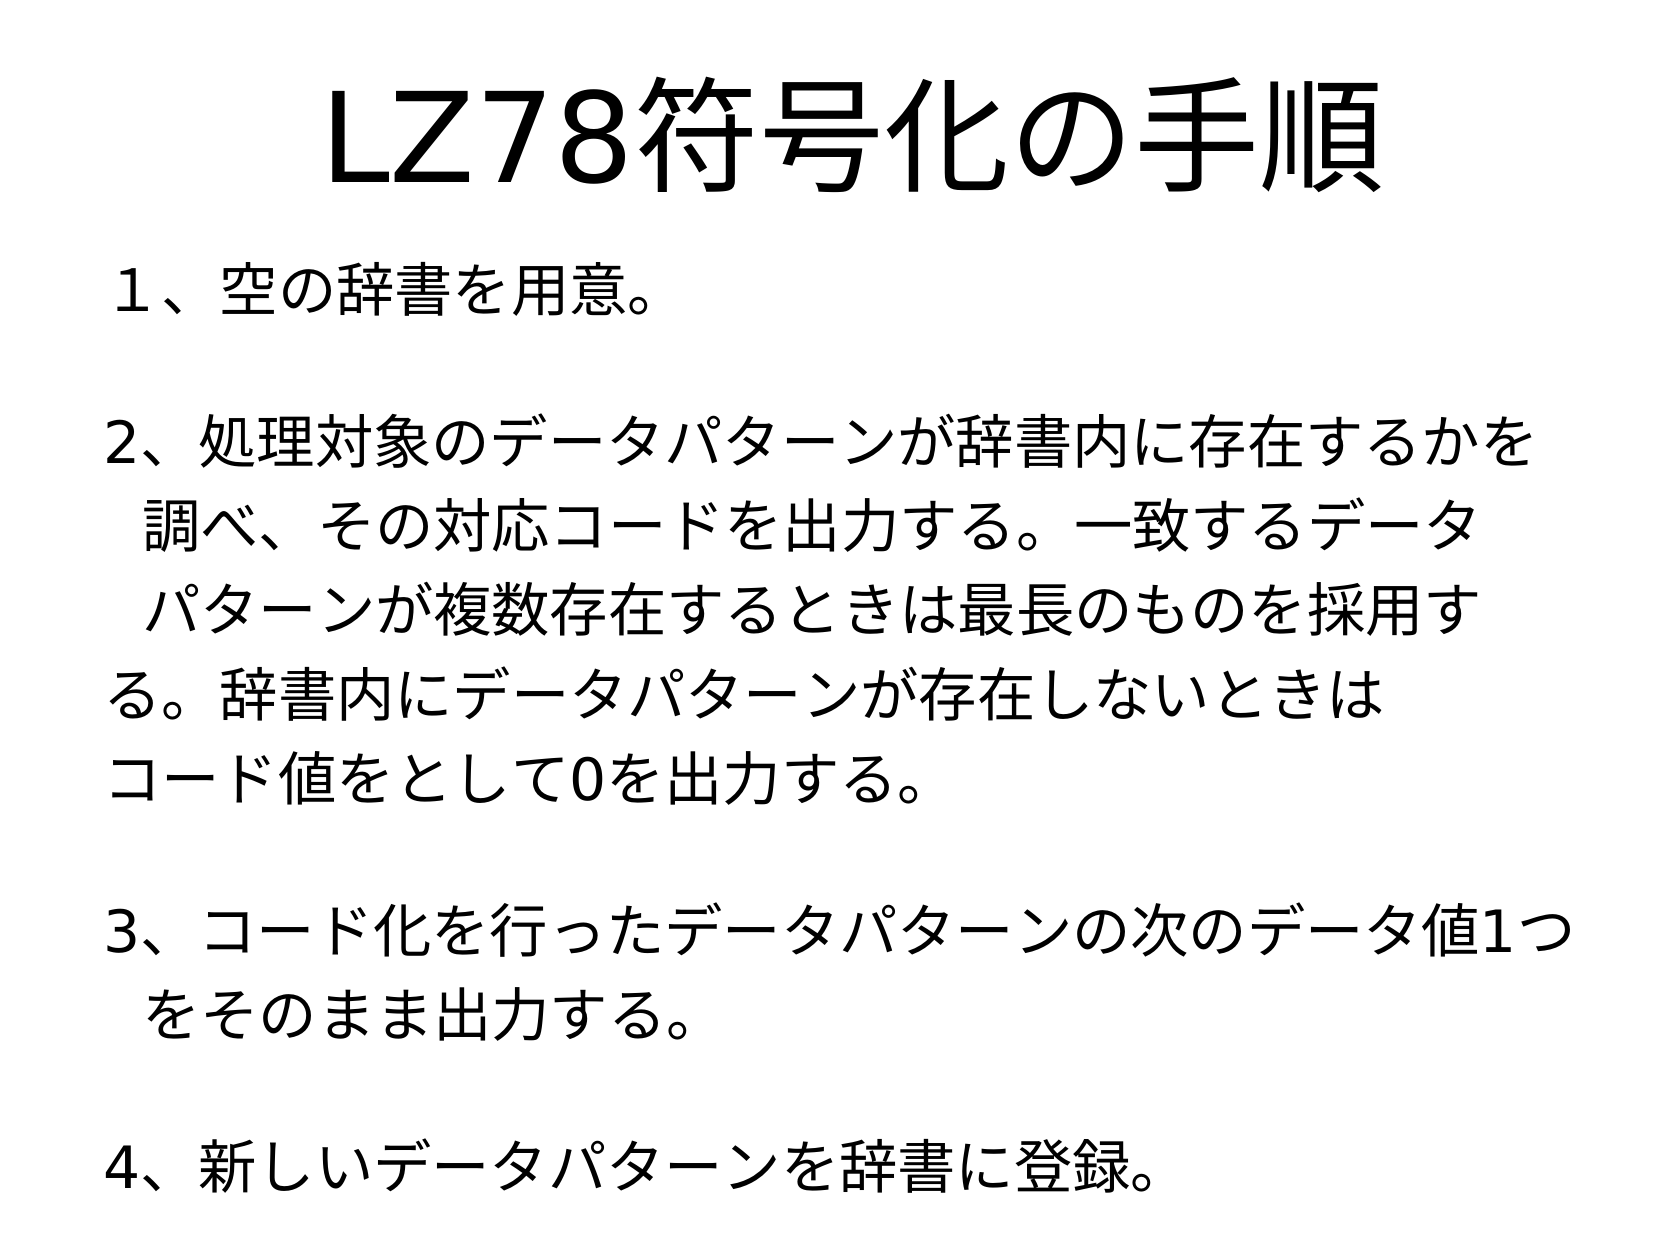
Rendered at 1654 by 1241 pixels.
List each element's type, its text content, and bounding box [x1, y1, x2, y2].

text_box LZ78符号化の手順 [88, 29, 1595, 207]
text_box １、空の辞書を用意。 2、処理対象のデータパターンが辞書内に存在するかを 調べ、その対応コードを出力する。一致するデータ パターンが複数存在するときは最長のものを採用す る。辞書内にデータパターンが存在しないときは コード値をとして0を出力する。 3、コード化を行ったデータパターンの次のデータ値1つ をそのまま出力する。 4、新しいデータパターンを辞書に登録。 5、データ列がなくなるまで2〜4を繰り返す。 [88, 236, 1595, 1115]
